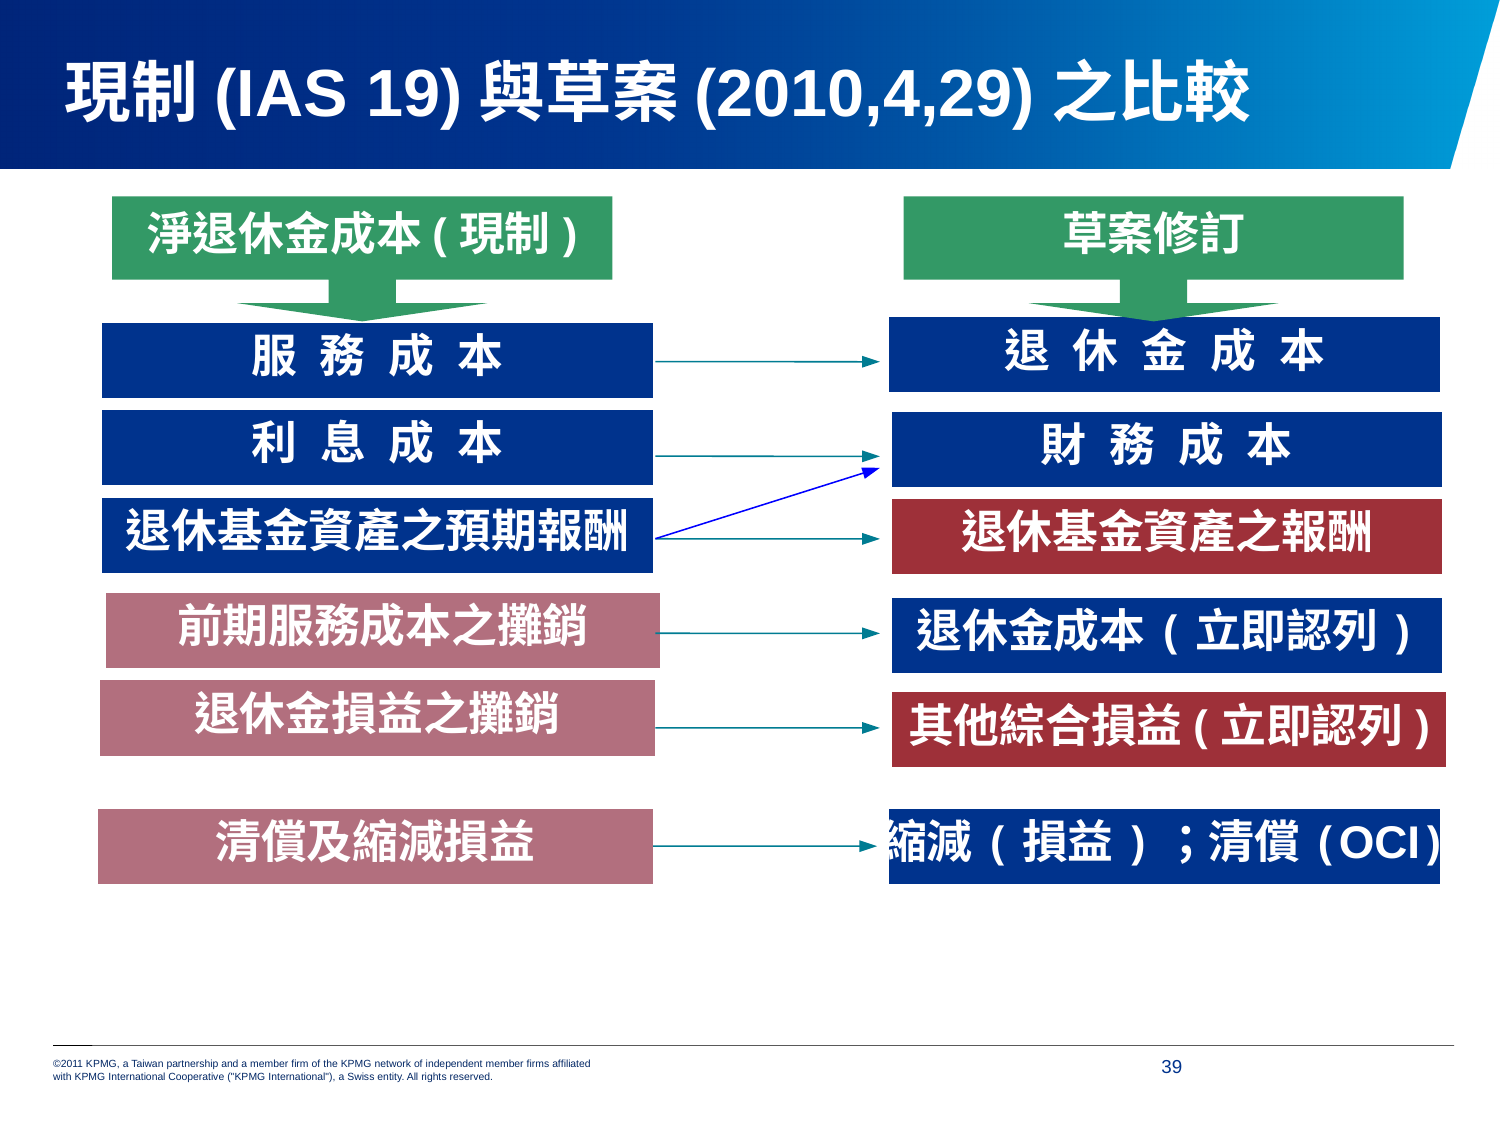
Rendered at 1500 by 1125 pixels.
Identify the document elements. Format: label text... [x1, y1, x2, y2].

text_box 退休基金資產之預期報酬 [102, 498, 653, 573]
text_box 服 務 成 本 [102, 323, 653, 398]
text_box 清償及縮減損益 [98, 809, 653, 884]
text_box 草案修訂 [903, 196, 1404, 322]
text_box 前期服務成本之攤銷 [106, 593, 660, 668]
text_box [1146, 1047, 1418, 1094]
text_box 其他綜合損益(立即認列) [892, 692, 1446, 767]
text_box 財 務 成 本 [892, 412, 1442, 487]
text_box 利 息 成 本 [102, 410, 653, 485]
text_box 退 休 金 成 本 [889, 317, 1440, 392]
title 現制(IAS 19)與草案(2010,4,29)之比較 [64, 31, 1455, 149]
text_box 退休金成本(立即認列) [892, 598, 1442, 673]
text_box 淨退休金成本(現制) [112, 196, 613, 322]
text_box 縮減(損益)；清償(OCI) [889, 809, 1440, 884]
text_box 退休金損益之攤銷 [100, 680, 655, 756]
text_box 退休基金資產之報酬 [892, 499, 1442, 574]
